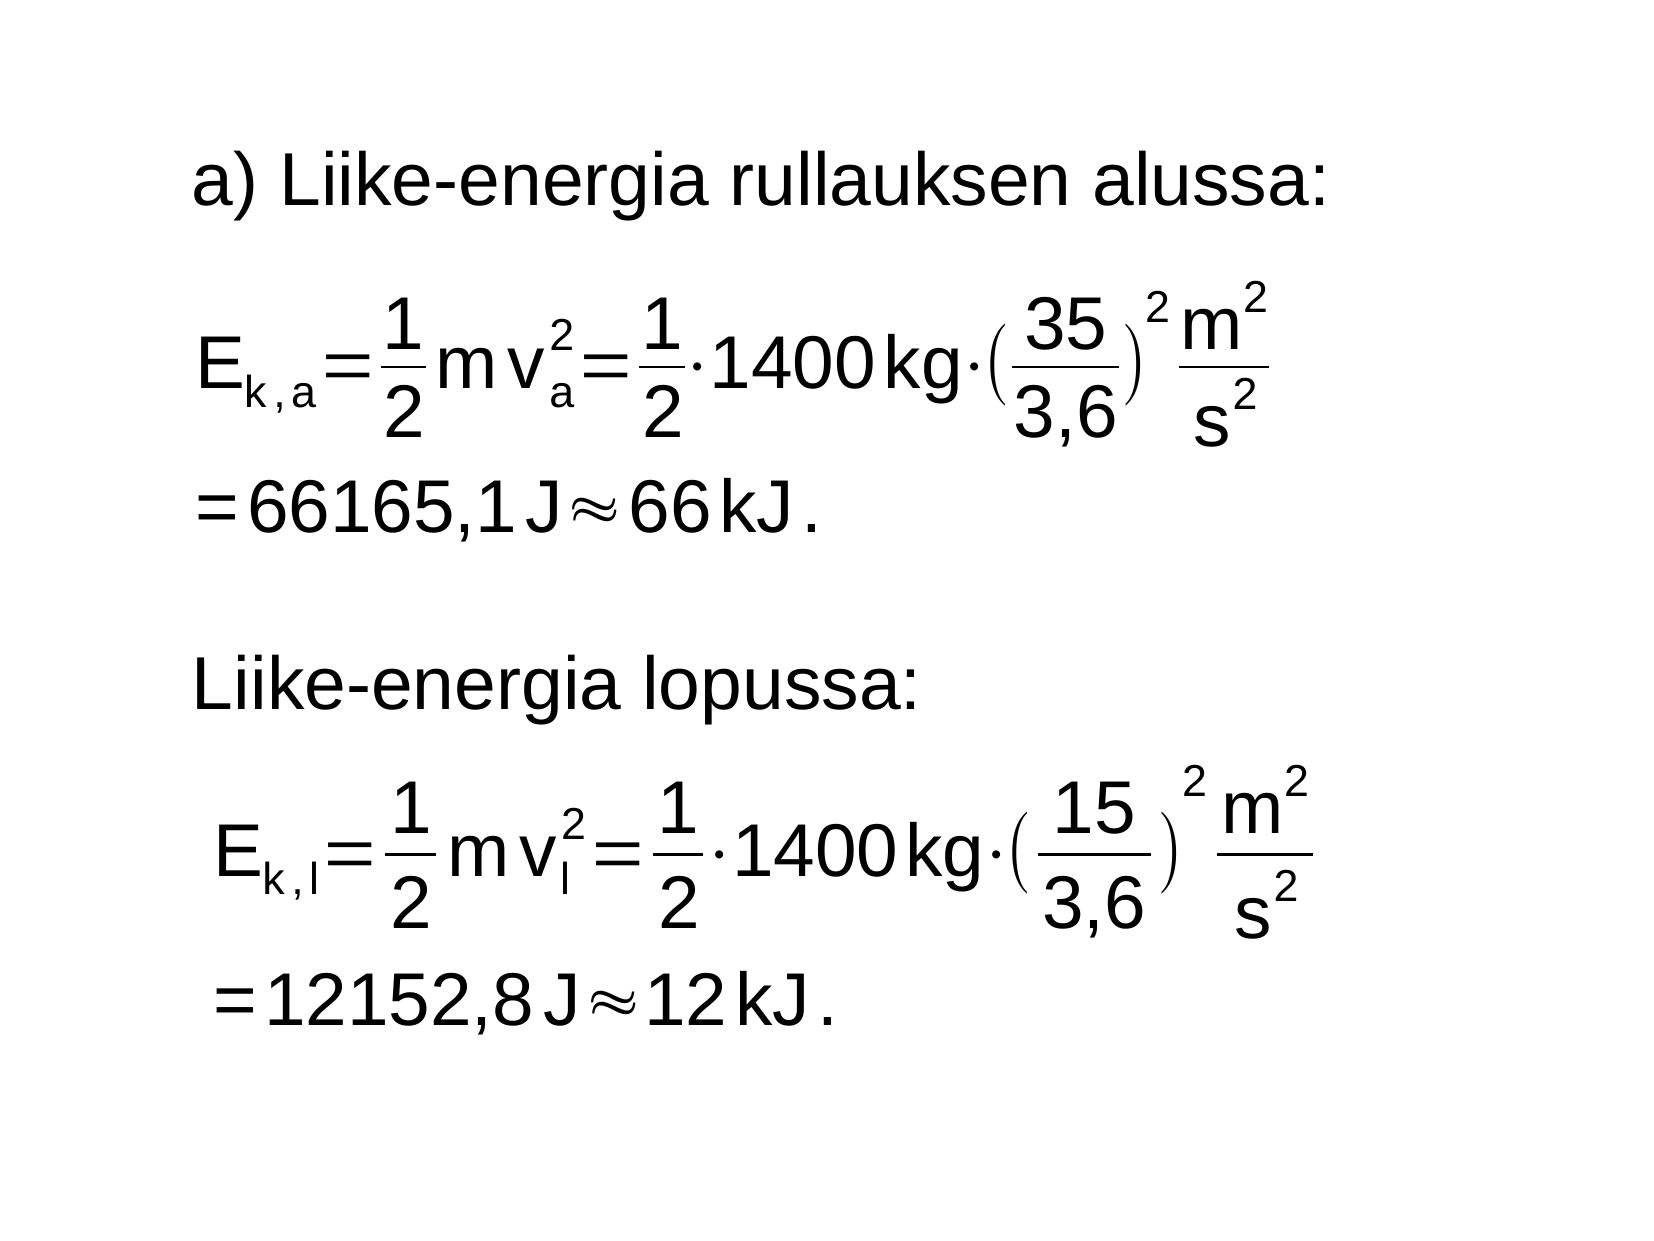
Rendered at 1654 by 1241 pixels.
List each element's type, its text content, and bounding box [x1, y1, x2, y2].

chart [188, 271, 1277, 548]
chart [206, 755, 1323, 1042]
text_box a) Liike-energia rullauksen alussa: Liike-energia lopussa: [177, 129, 1346, 901]
